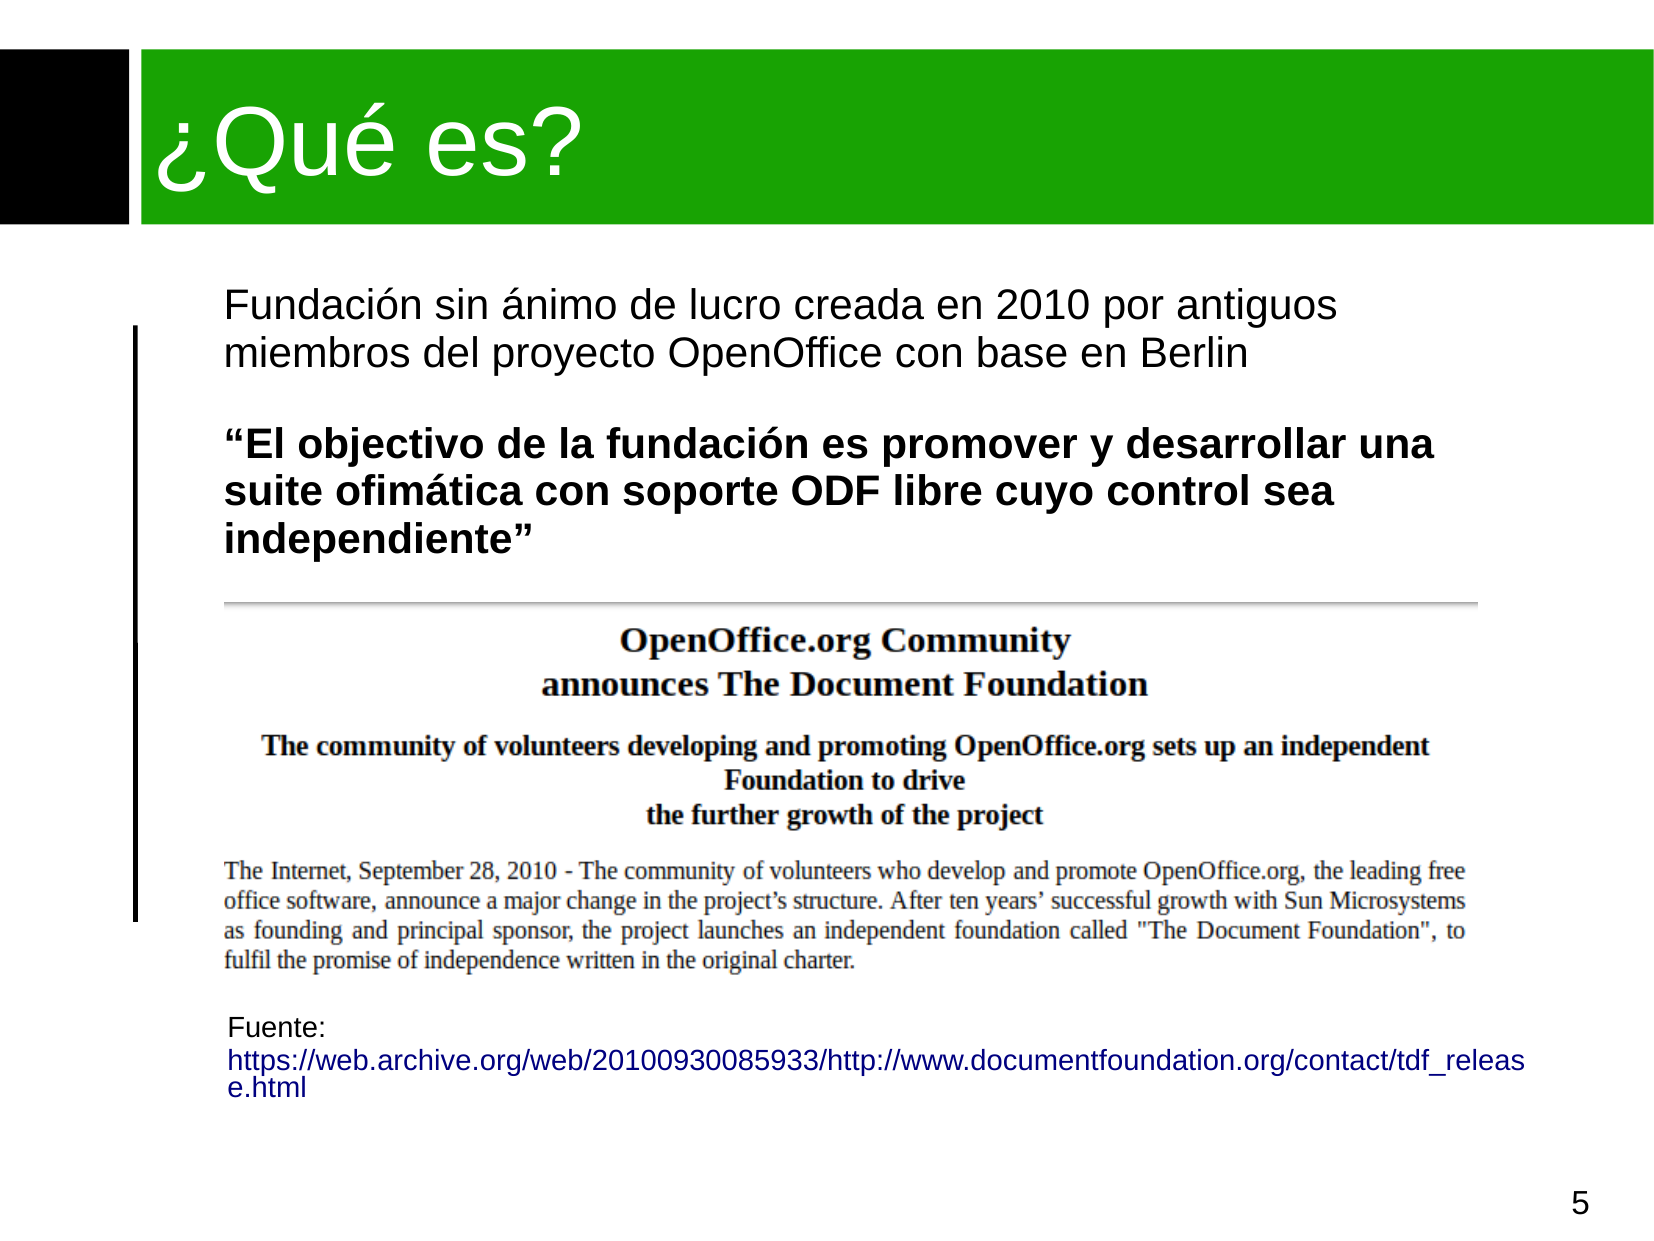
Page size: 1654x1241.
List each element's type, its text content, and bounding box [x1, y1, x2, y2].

text_box Fuente: https://web.archive.org/web/20100930085933/http://www.documentfoundation.org/contact/tdf_release.html [212, 1003, 1548, 1118]
picture [224, 602, 1478, 989]
title ¿Qué es? [152, 72, 1654, 211]
list Fundación sin ánimo de lucro creada en 2010 por antiguos miembros del proyecto OpenOffice con base en Berlin “El objectivo de la fundación es promover y desarrollar una suite ofimática con soporte ODF libre cuyo control sea independiente” [152, 280, 1536, 1097]
